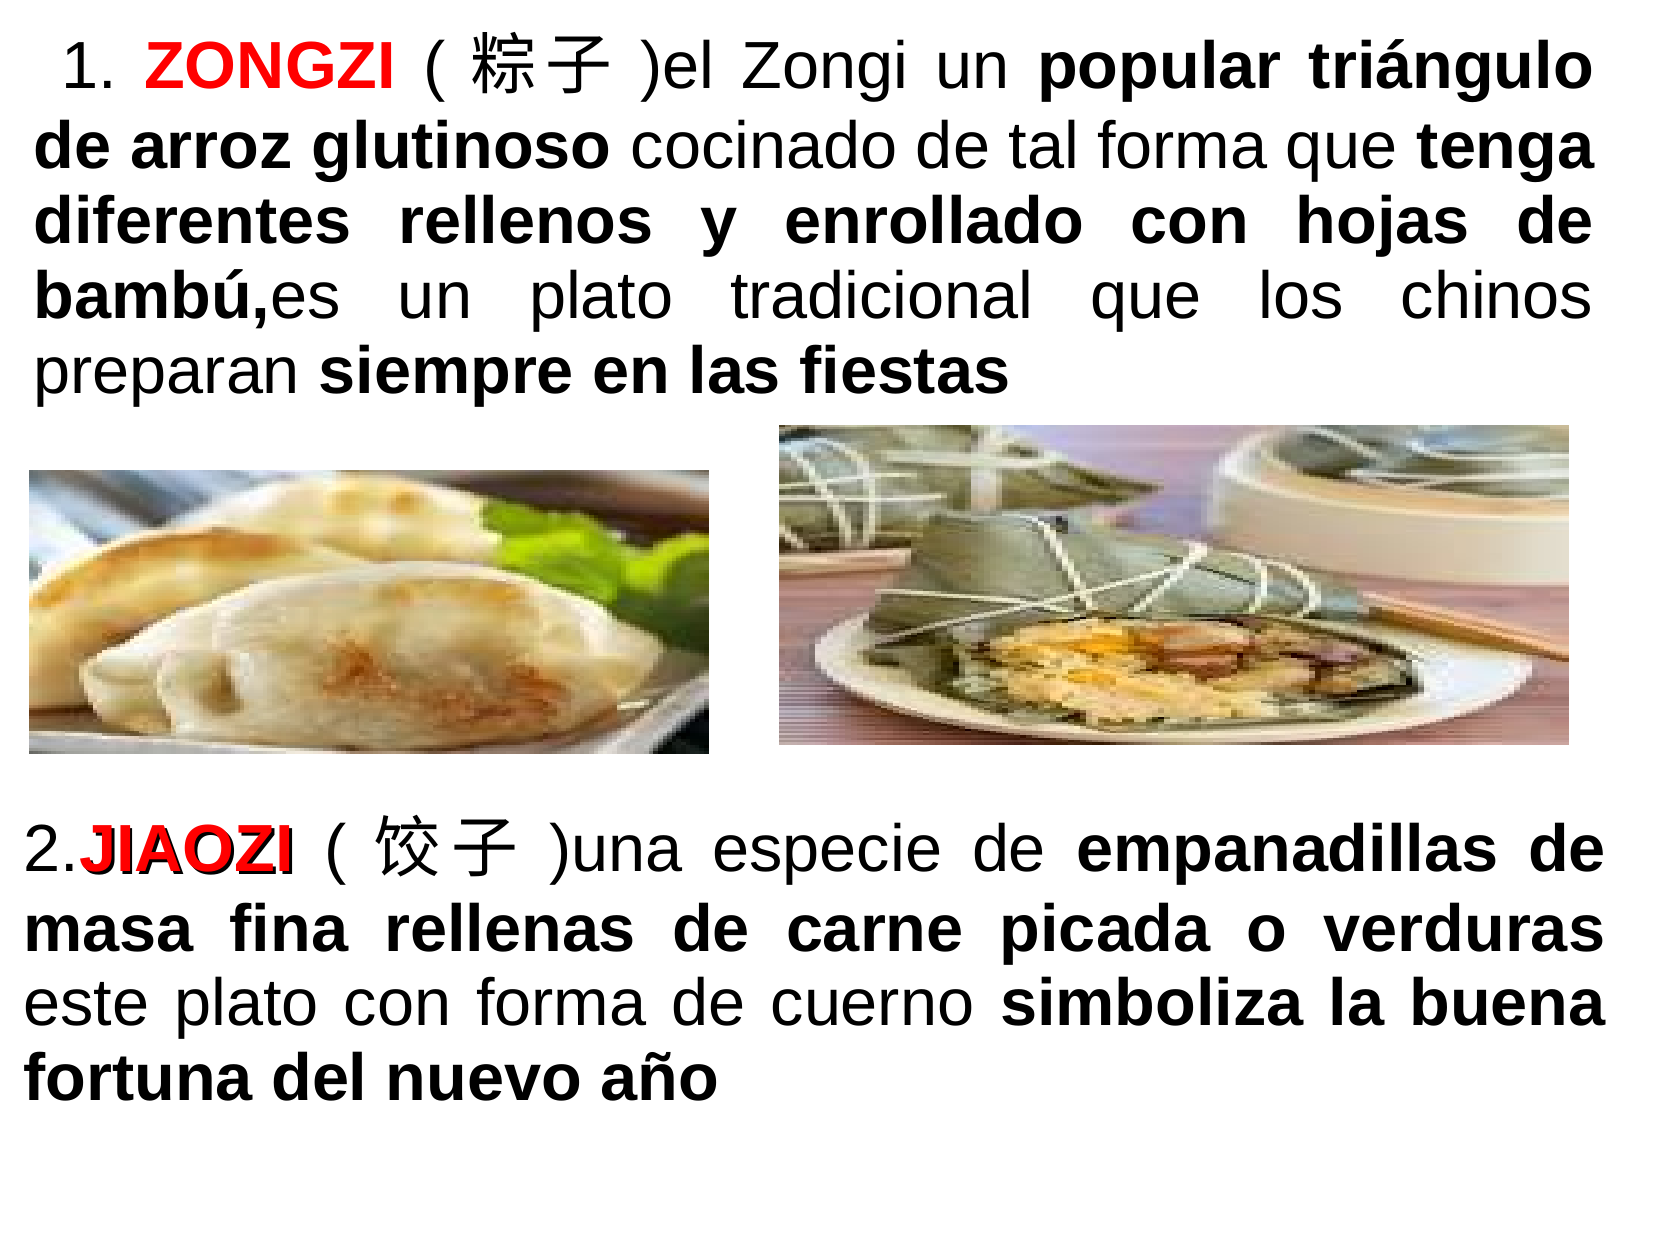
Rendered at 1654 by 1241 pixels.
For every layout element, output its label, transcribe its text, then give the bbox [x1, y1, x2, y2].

text_box 2.JIAOZI (饺子)una especie de empanadillas de masa fina rellenas de carne picada o verduras este plato con forma de cuerno simboliza la buena fortuna del nuevo año [23, 803, 1607, 1106]
text_box 1. ZONGZI (粽子)el Zongi un popular triángulo de arroz glutinoso cocinado de tal forma que tenga diferentes rellenos y enrollado con hojas de bambú,es un plato tradicional que los chinos preparan siempre en las fiestas [33, 20, 1595, 398]
picture [779, 425, 1569, 745]
picture [29, 470, 709, 754]
